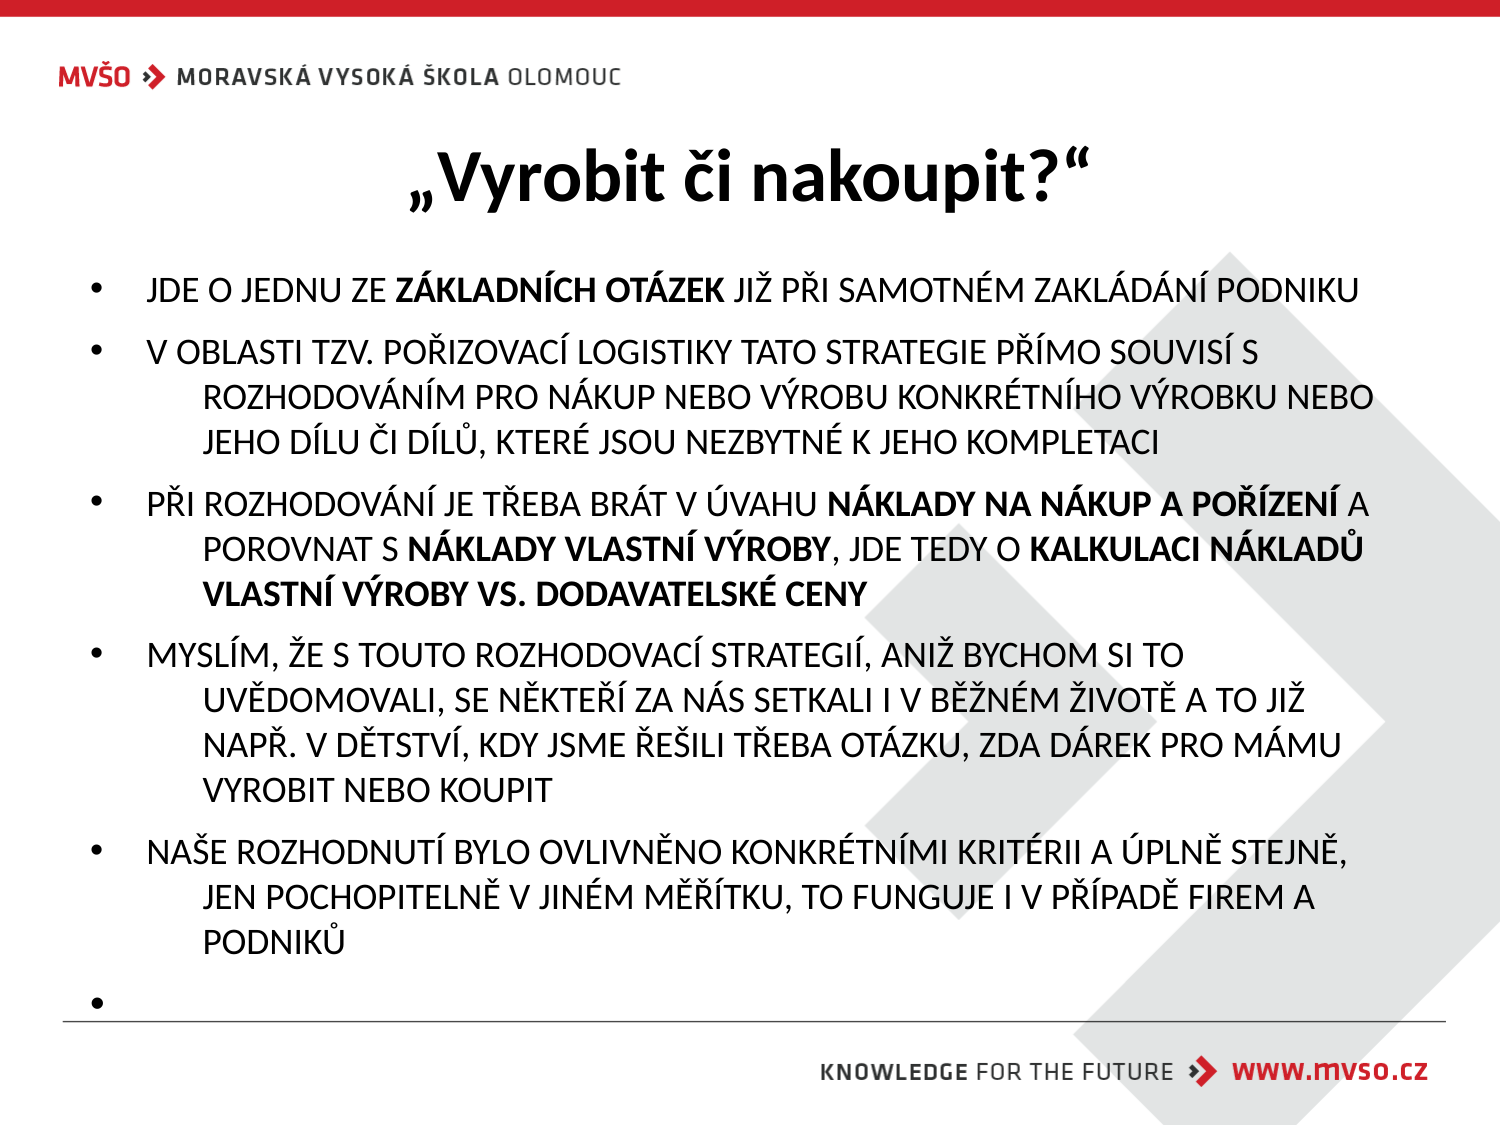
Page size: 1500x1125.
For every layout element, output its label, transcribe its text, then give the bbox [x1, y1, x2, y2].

list JDE O JEDNU ZE ZÁKLADNÍCH OTÁZEK JIŽ PŘI SAMOTNÉM ZAKLÁDÁNÍ PODNIKU V OBLASTI TZV. POŘIZOVACÍ LOGISTIKY TATO STRATEGIE PŘÍMO SOUVISÍ S ROZHODOVÁNÍM PRO NÁKUP NEBO VÝROBU KONKRÉTNÍHO VÝROBKU NEBO JEHO DÍLU ČI DÍLŮ, KTERÉ JSOU NEZBYTNÉ K JEHO KOMPLETACI PŘI ROZHODOVÁNÍ JE TŘEBA BRÁT V ÚVAHU NÁKLADY NA NÁKUP A POŘÍZENÍ A POROVNAT S NÁKLADY VLASTNÍ VÝROBY, JDE TEDY O KALKULACI NÁKLADŮ VLASTNÍ VÝROBY VS. DODAVATELSKÉ CENY MYSLÍM, ŽE S TOUTO ROZHODOVACÍ STRATEGIÍ, ANIŽ BYCHOM SI TO UVĚDOMOVALI, SE NĚKTEŘÍ ZA NÁS SETKALI I V BĚŽNÉM ŽIVOTĚ A TO JIŽ NAPŘ. V DĚTSTVÍ, KDY JSME ŘEŠILI TŘEBA OTÁZKU, ZDA DÁREK PRO MÁMU VYROBIT NEBO KOUPIT NAŠE ROZHODNUTÍ BYLO OVLIVNĚNO KONKRÉTNÍMI KRITÉRII A ÚPLNĚ STEJNĚ, JEN POCHOPITELNĚ V JINÉM MĚŘÍTKU, TO FUNGUJE I V PŘÍPADĚ FIREM A PODNIKŮ [75, 257, 1426, 982]
title „Vyrobit či nakoupit?“ [75, 103, 1426, 239]
